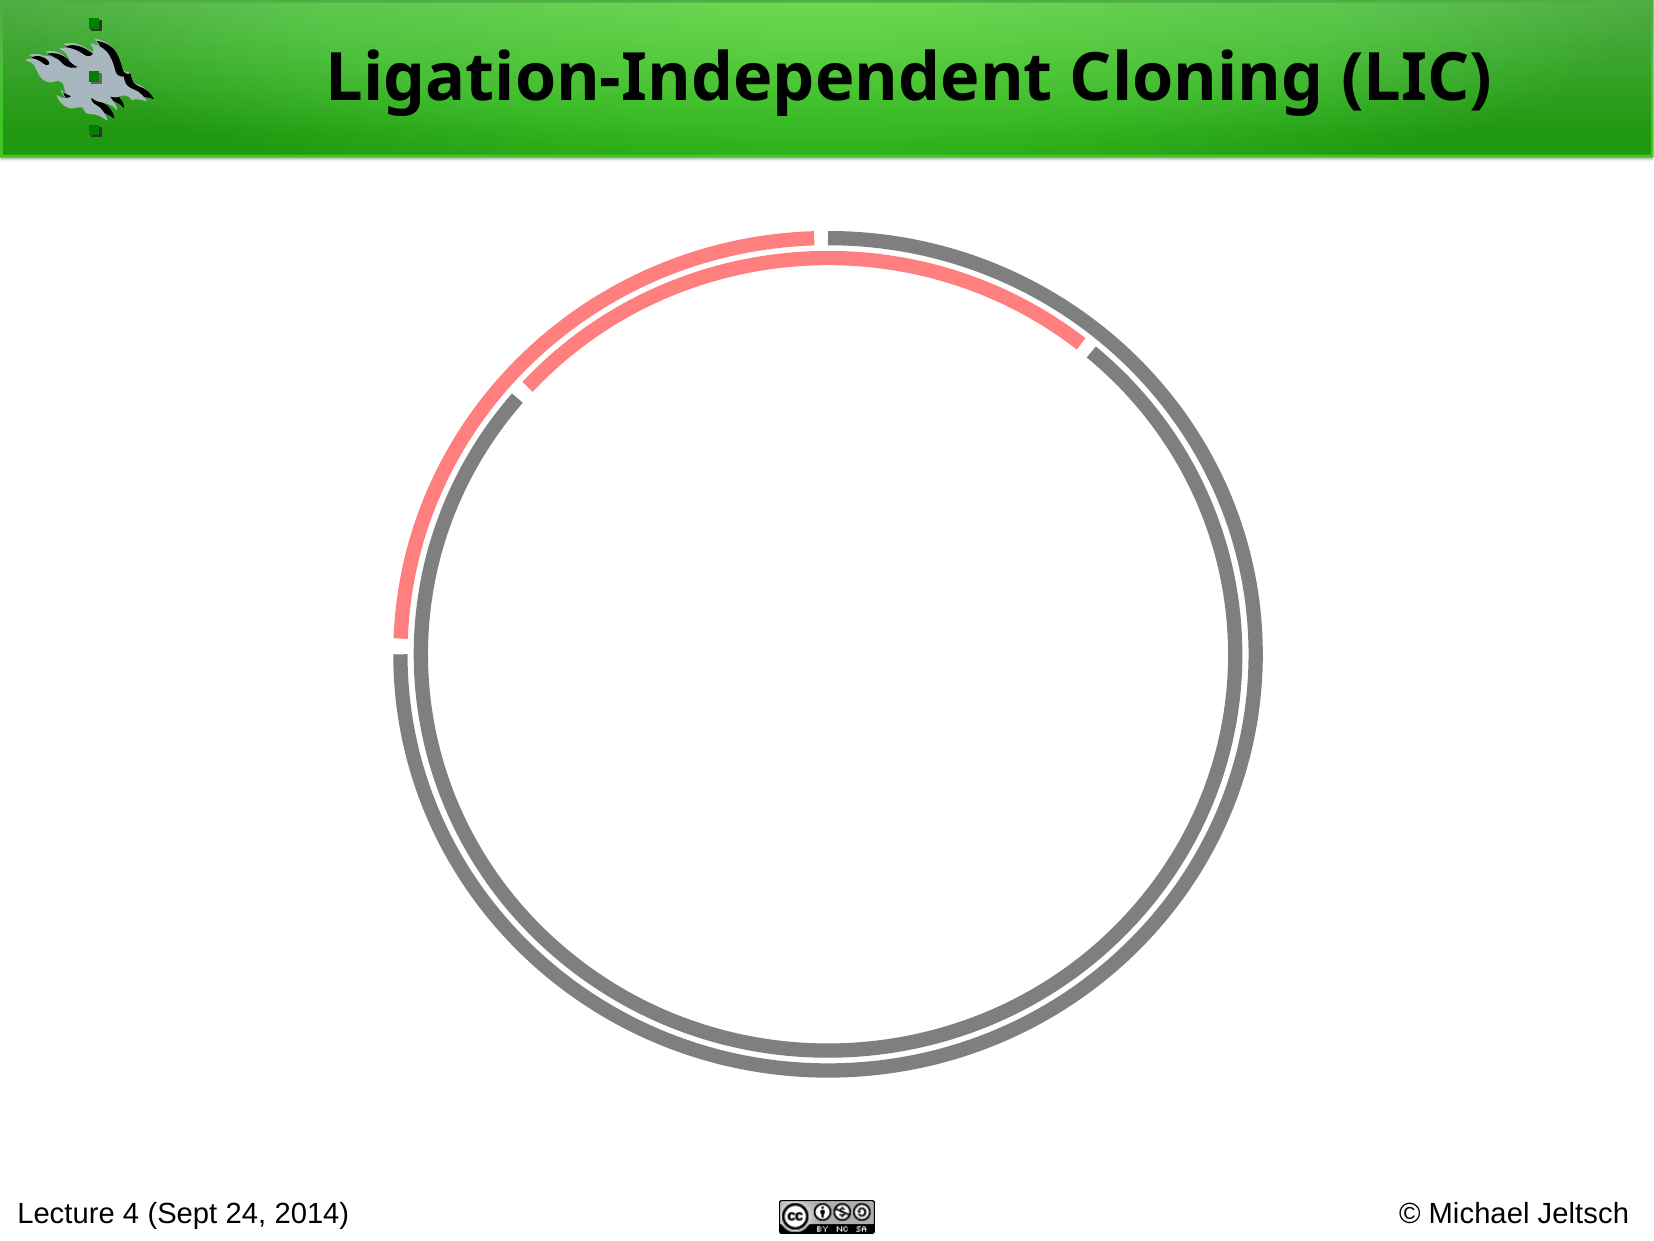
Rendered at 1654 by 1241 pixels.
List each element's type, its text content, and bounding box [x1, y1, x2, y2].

picture [200, 222, 1456, 1087]
title Ligation-Independent Cloning (LIC) [289, 30, 1531, 121]
picture [779, 1200, 875, 1234]
